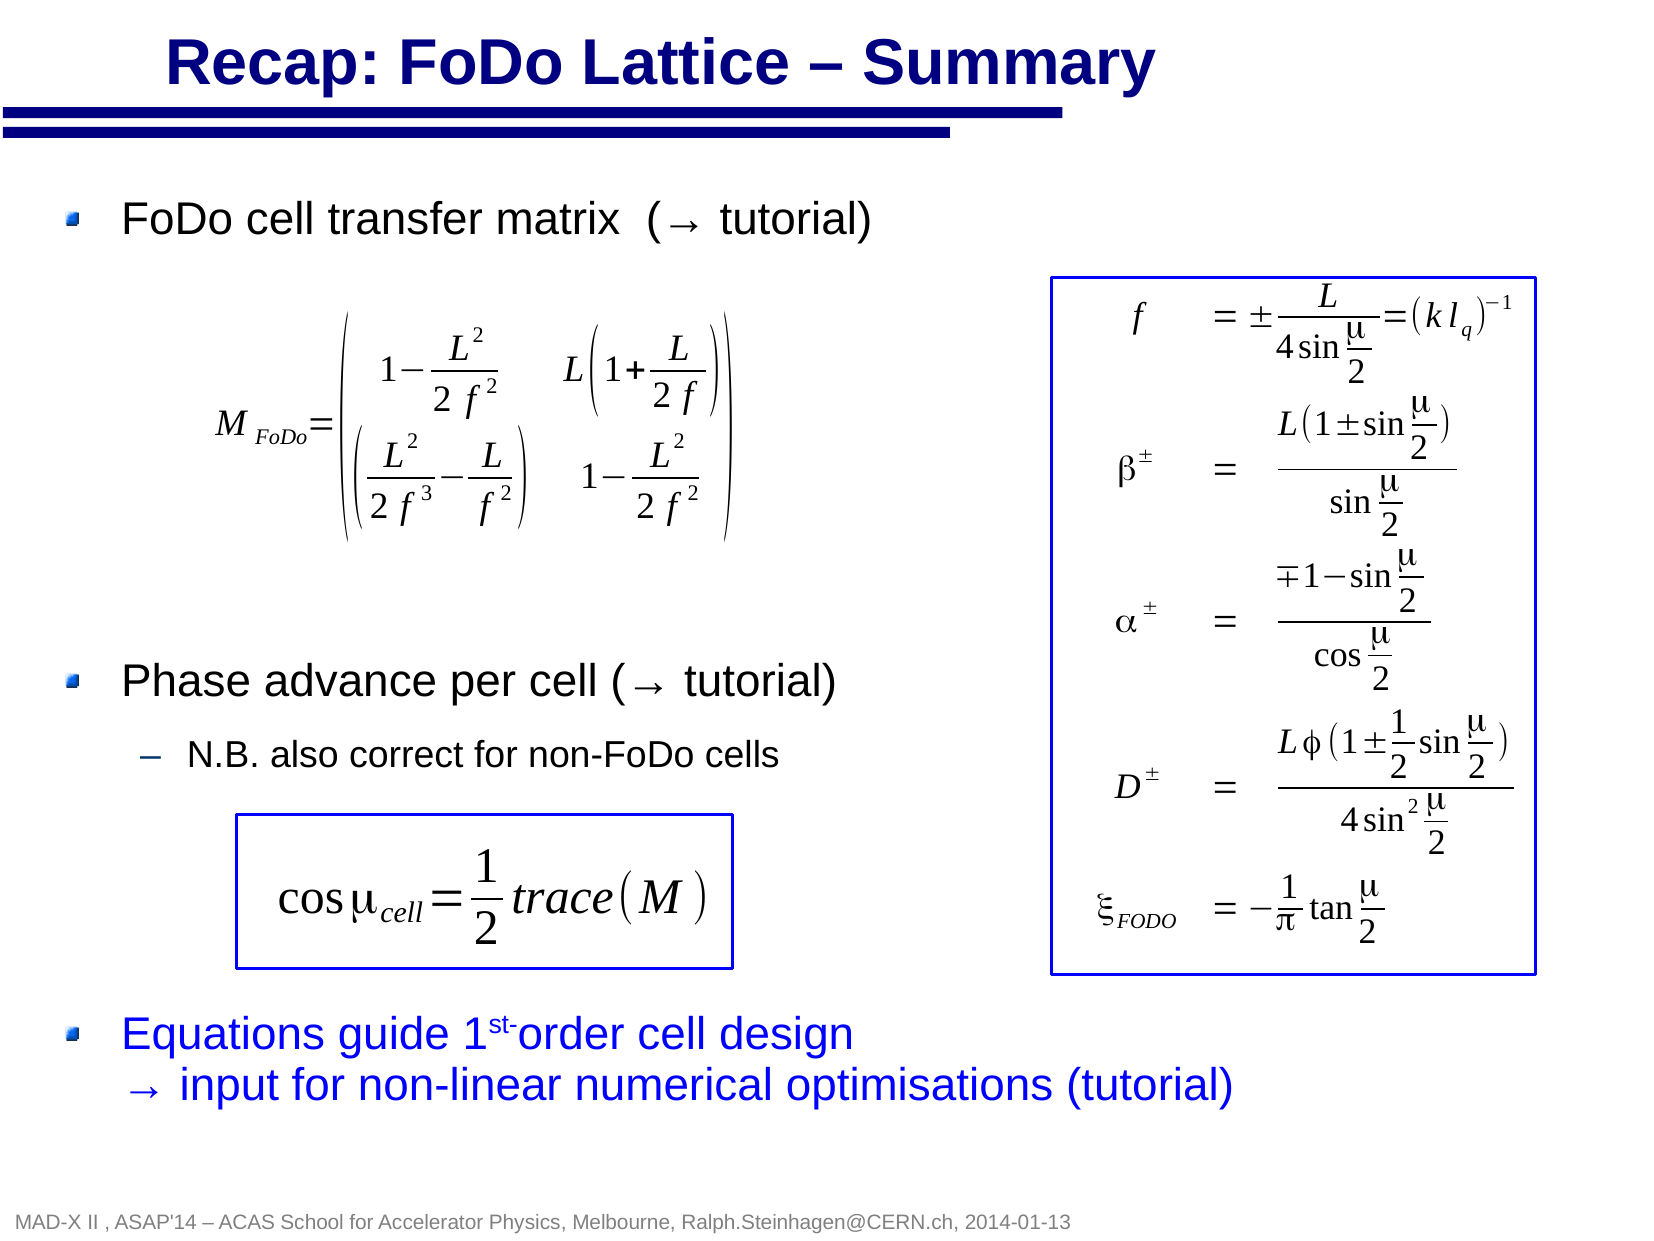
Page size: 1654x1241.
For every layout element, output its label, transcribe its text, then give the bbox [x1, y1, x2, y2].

chart [203, 307, 745, 544]
list FoDo cell transfer matrix (→ tutorial) Phase advance per cell (→ tutorial) N.B. also correct for non-FoDo cells Equations guide 1st-order cell design → input for non-linear numerical optimisations (tutorial) [65, 192, 1628, 1205]
chart [265, 838, 721, 957]
chart [1087, 279, 1524, 952]
chart [1087, 271, 1524, 276]
title Recap: FoDo Lattice – Summary [165, 0, 1323, 124]
